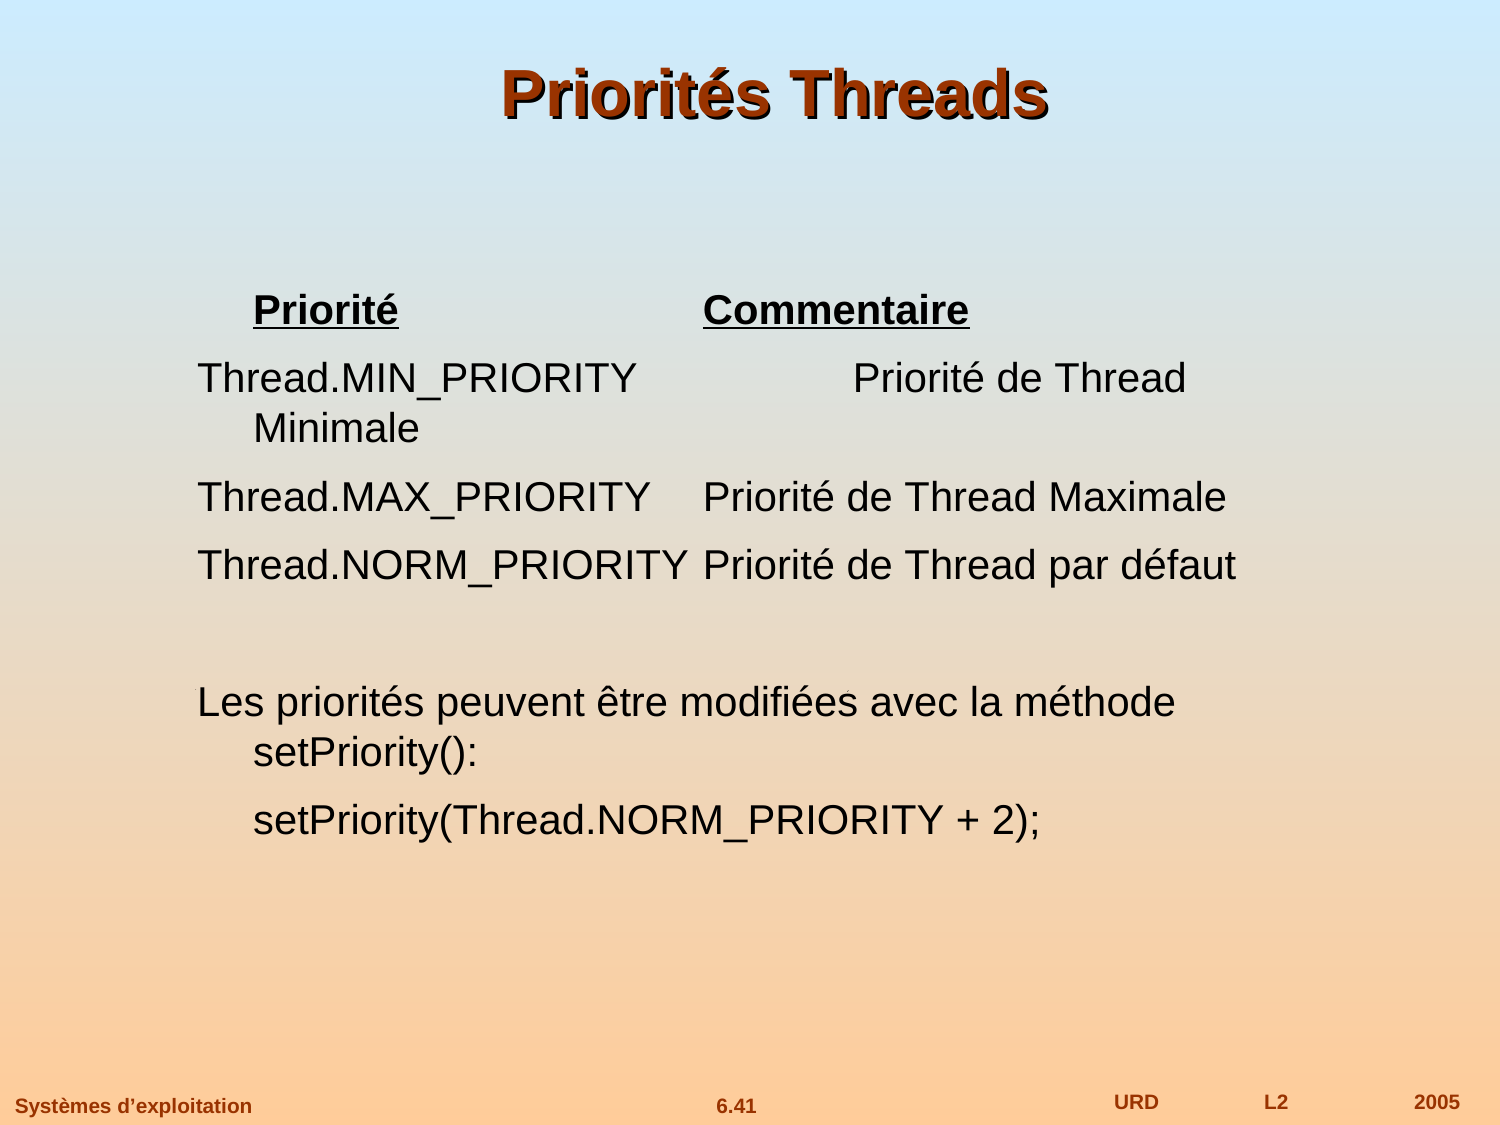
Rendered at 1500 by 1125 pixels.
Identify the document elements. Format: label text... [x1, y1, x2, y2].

title Priorités Threads [112, 37, 1438, 138]
list Priorité Commentaire Thread.MIN_PRIORITY Priorité de Thread Minimale Thread.MAX_PRIORITY Priorité de Thread Maximale Thread.NORM_PRIORITY Priorité de Thread par défaut Les priorités peuvent être modifiées avec la méthode setPriority(): setPriority(Thread.NORM_PRIORITY + 2); [182, 224, 1377, 909]
